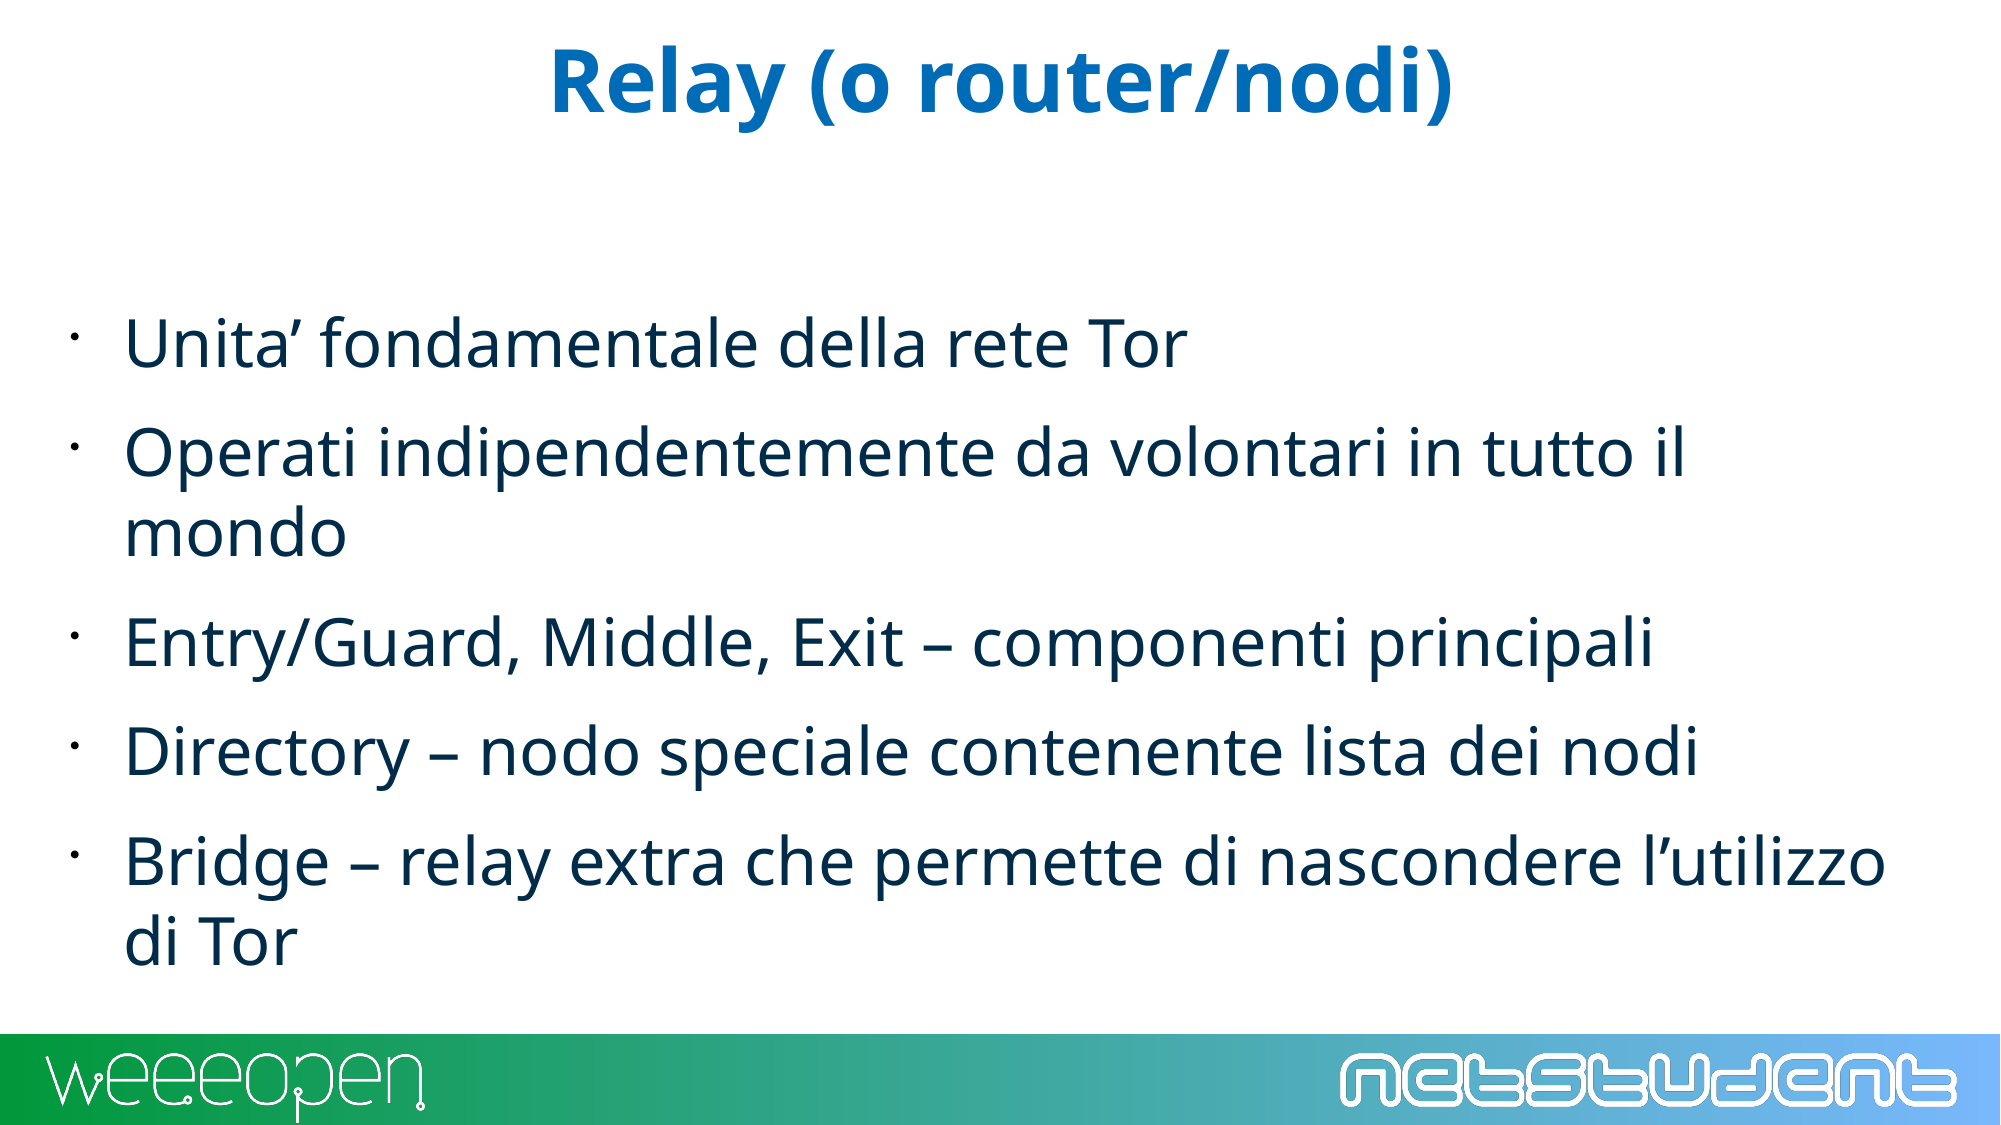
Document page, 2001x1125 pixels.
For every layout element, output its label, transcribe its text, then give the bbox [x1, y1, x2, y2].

picture [45, 1053, 425, 1123]
title Relay (o router/nodi) [43, 29, 1959, 247]
list Unita’ fondamentale della rete Tor Operati indipendentemente da volontari in tutto il mondo Entry/Guard, Middle, Exit – componenti principali Directory – nodo speciale contenente lista dei nodi Bridge – relay extra che permette di nascondere l’utilizzo di Tor [37, 293, 1943, 1008]
picture [1340, 1053, 1957, 1107]
